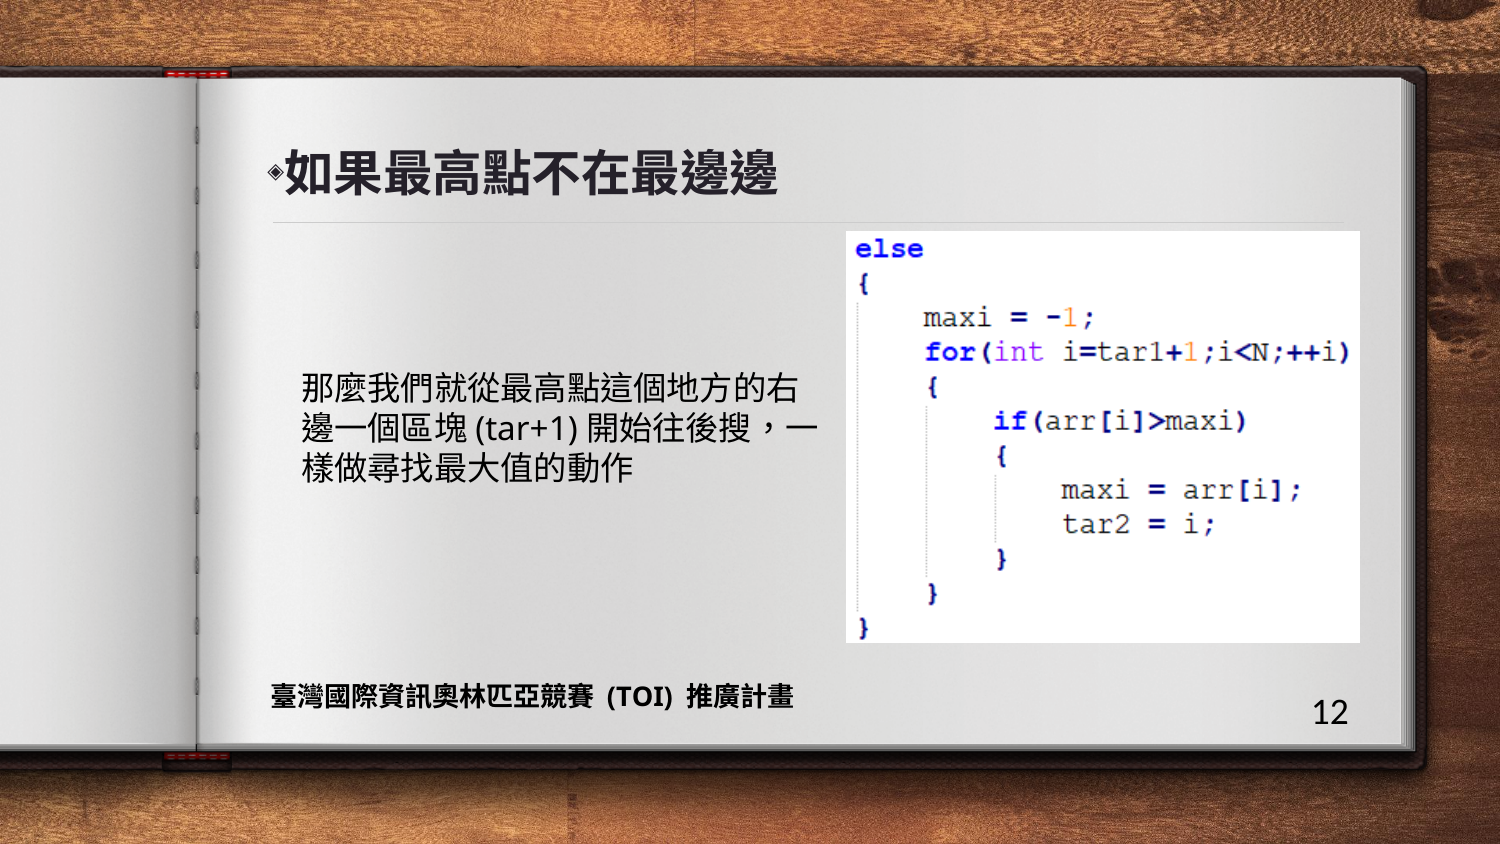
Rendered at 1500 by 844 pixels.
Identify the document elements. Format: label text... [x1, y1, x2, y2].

text_box 11 [1295, 672, 1386, 737]
text_box 那麼我們就從最高點這個地方的右邊一個區塊(tar+1)開始往後搜，一樣做尋找最大值的動作 [286, 359, 838, 497]
picture [846, 232, 1360, 644]
list 如果最高點不在最邊邊 [252, 126, 1194, 216]
